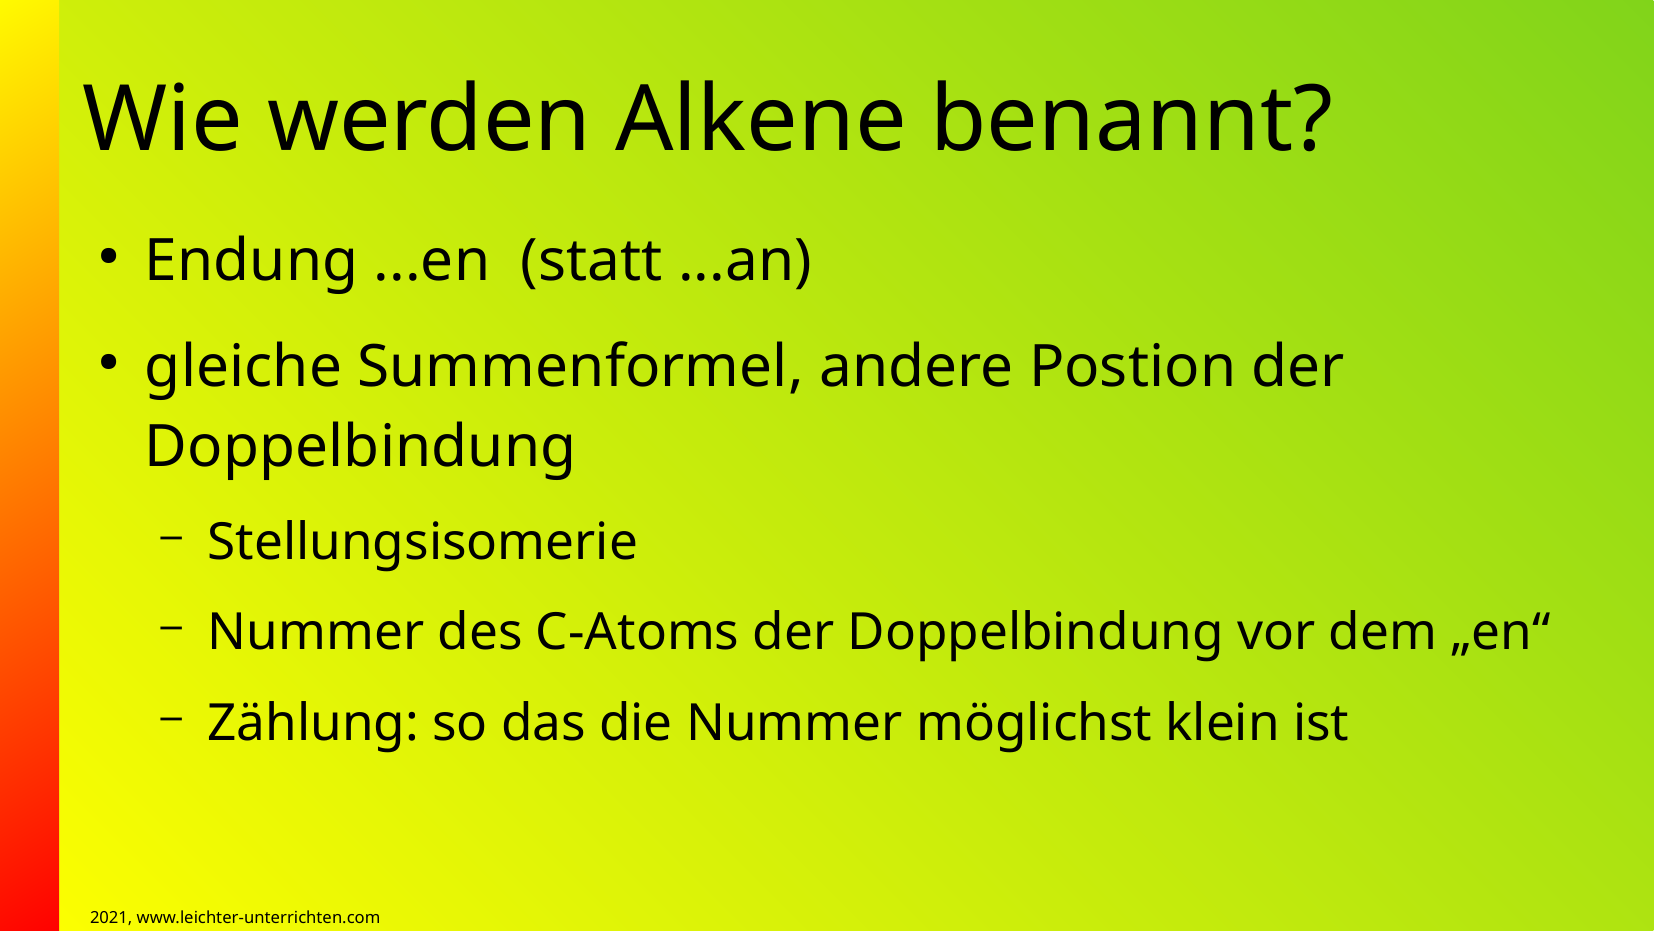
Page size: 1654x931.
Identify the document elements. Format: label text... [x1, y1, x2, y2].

title Wie werden Alkene benannt? [82, 37, 1571, 193]
list Endung ...en (statt ...an) gleiche Summenformel, andere Postion der Doppelbindung Stellungsisomerie Nummer des C-Atoms der Doppelbindung vor dem „en“ Zählung: so das die Nummer möglichst klein ist [82, 217, 1571, 758]
